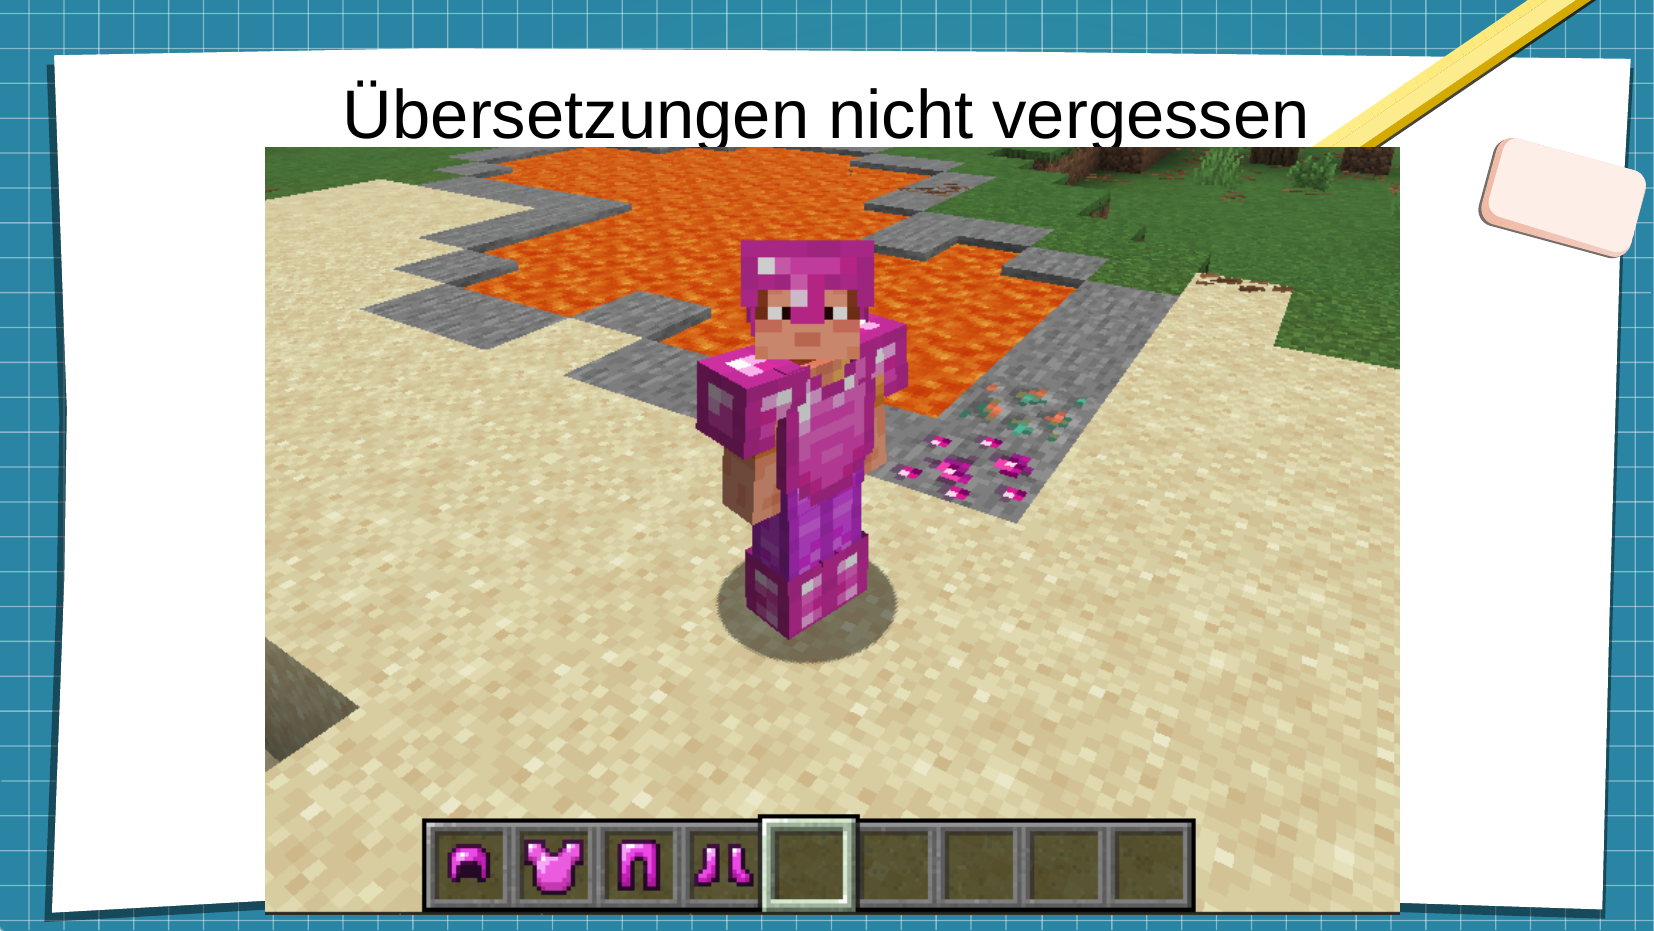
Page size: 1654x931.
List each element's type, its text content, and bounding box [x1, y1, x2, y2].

title Übersetzungen nicht vergessen [82, 37, 1571, 193]
picture [265, 147, 1400, 915]
